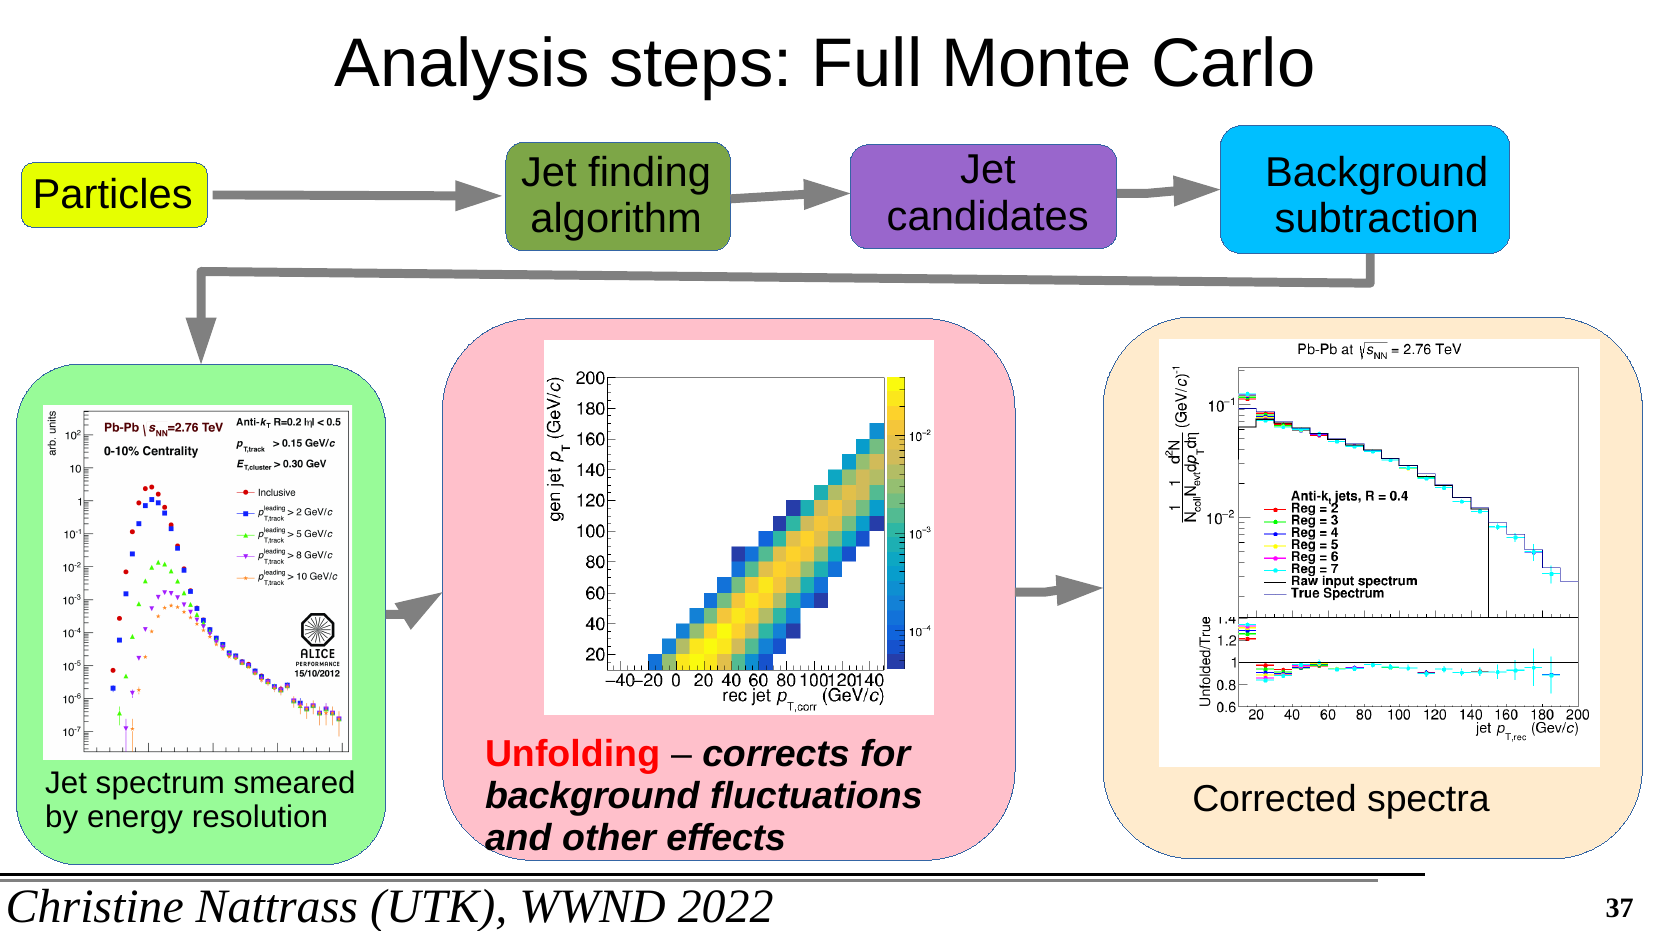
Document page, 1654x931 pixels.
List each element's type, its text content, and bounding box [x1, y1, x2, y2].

text_box Corrected spectra [1177, 770, 1579, 827]
picture [1159, 339, 1600, 767]
text_box [1112, 149, 1117, 244]
picture [544, 340, 934, 715]
text_box [16, 364, 386, 842]
title Analysis steps: Full Monte Carlo [81, 20, 1570, 105]
text_box Jet finding algorithm [502, 140, 731, 249]
text_box [442, 318, 1016, 835]
text_box Background subtraction [1233, 140, 1521, 249]
text_box Jet spectrum smeared by energy resolution [30, 757, 374, 843]
picture [43, 405, 353, 757]
text_box [1103, 317, 1643, 859]
text_box [31, 843, 371, 865]
text_box [1220, 125, 1509, 254]
text_box [850, 145, 1107, 249]
text_box Particles [13, 163, 213, 225]
text_box Jet candidates [864, 138, 1112, 247]
text_box Unfolding – corrects for background fluctuations and other effects [470, 725, 1015, 866]
